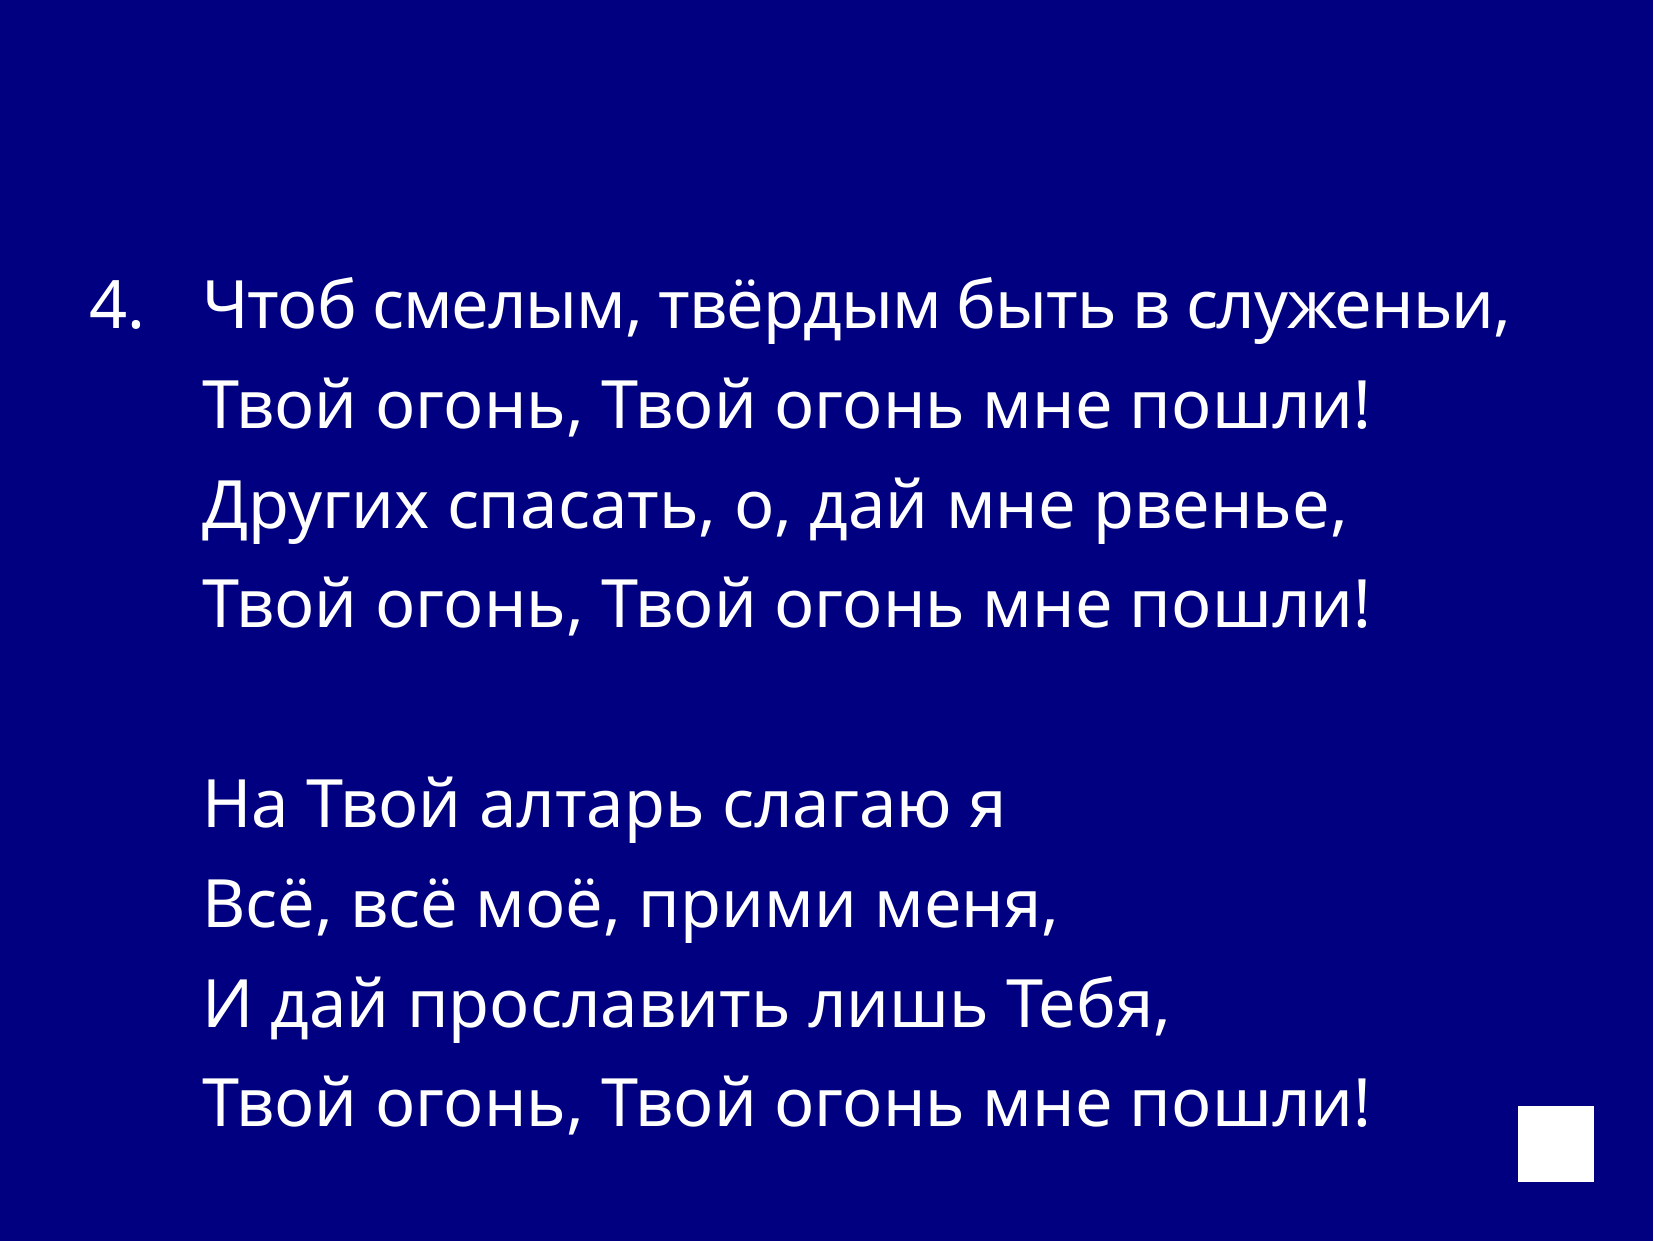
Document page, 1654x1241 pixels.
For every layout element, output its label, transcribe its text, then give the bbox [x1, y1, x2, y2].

text_box [1518, 1163, 1594, 1182]
text_box 4. Чтоб смелым, твёрдым быть в служеньи, Твой огонь, Твой огонь мне пошли! Других спасать, о, дай мне рвенье, Твой огонь, Твой огонь мне пошли! На Твой алтарь слагаю я Всё, всё моё, прими меня, И дай прославить лишь Тебя, Твой огонь, Твой огонь мне пошли! [75, 150, 1653, 1163]
